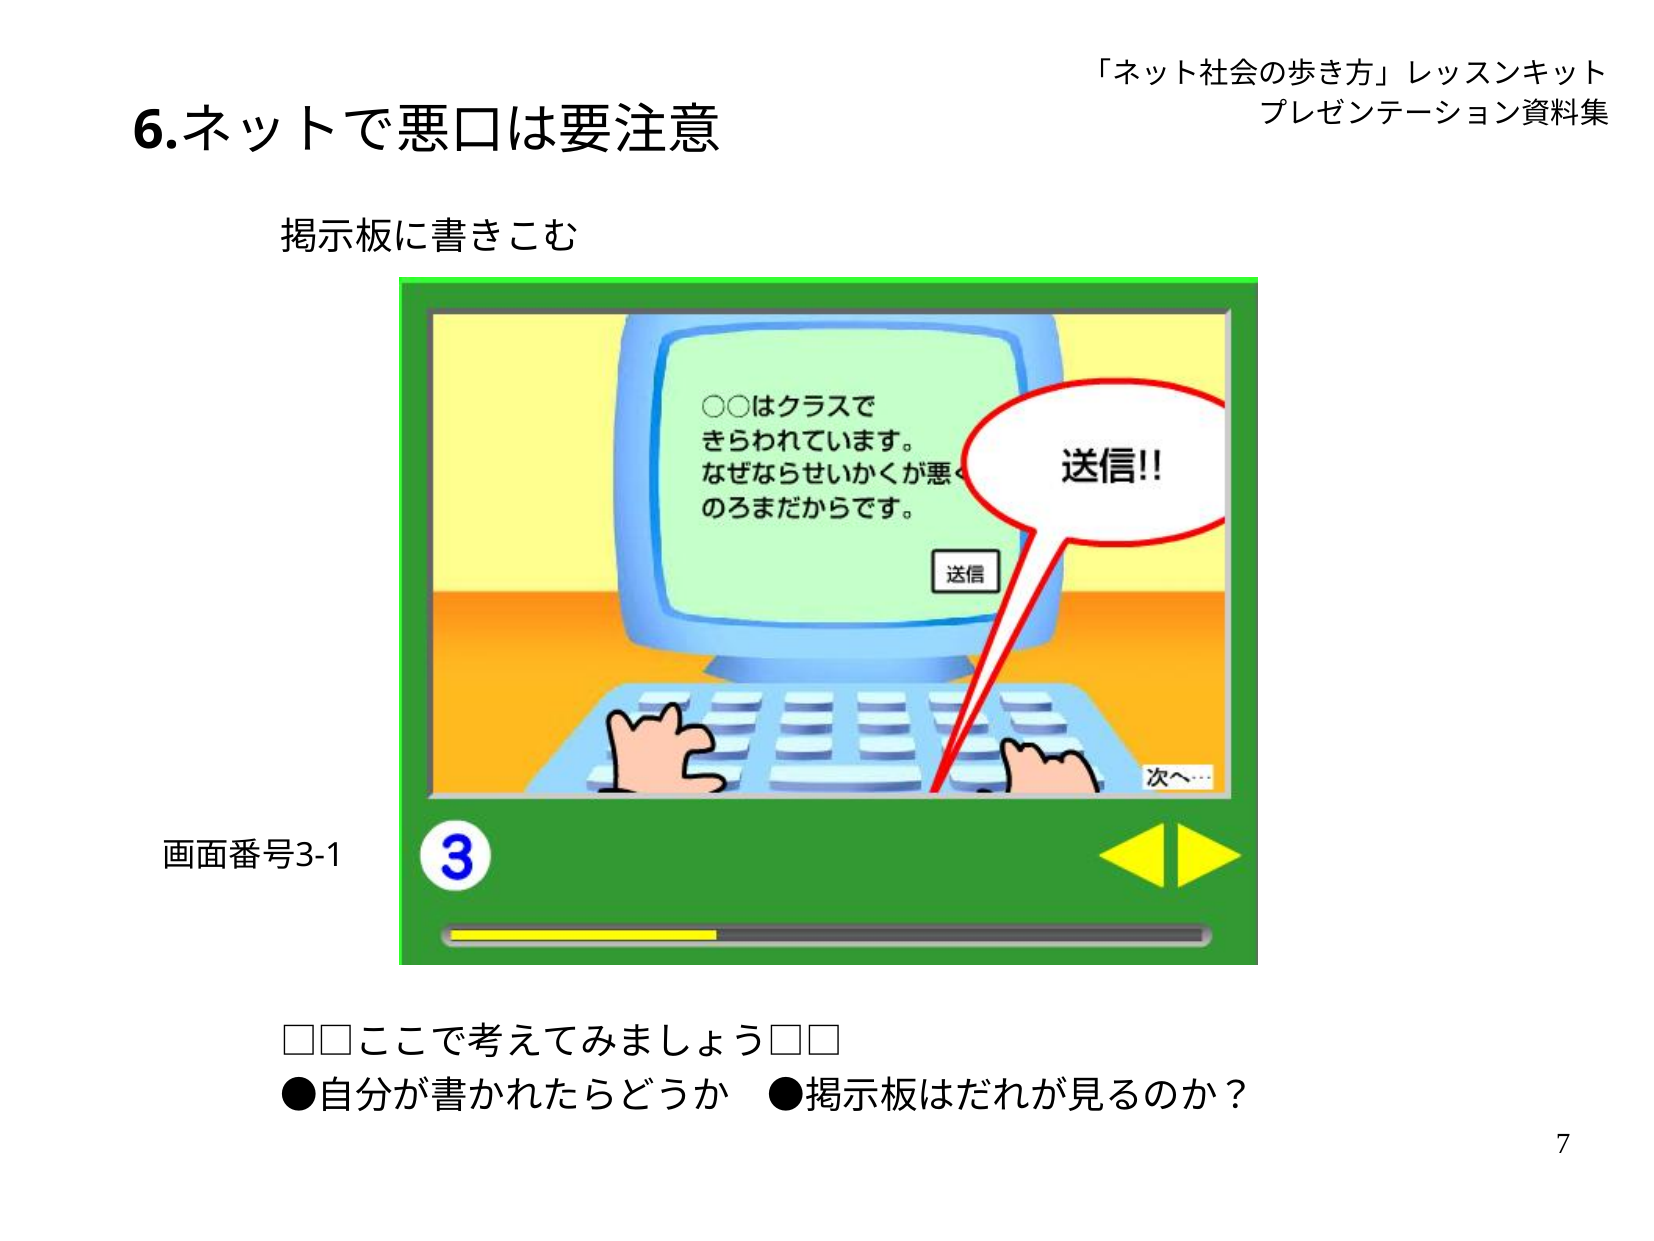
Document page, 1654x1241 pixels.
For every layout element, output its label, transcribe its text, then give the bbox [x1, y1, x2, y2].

text_box 掲示板に書きこむ [265, 206, 1004, 267]
text_box □□ここで考えてみましょう□□ ●自分が書かれたらどうか ●掲示板はだれが見るのか？ [265, 1003, 1447, 1128]
picture [399, 277, 1258, 965]
text_box 6.ネットで悪口は要注意 [118, 88, 1093, 169]
text_box 画面番号3-1 [147, 826, 384, 882]
text_box 「ネット社会の歩き方」レッスンキット プレゼンテーション資料集 [1062, 44, 1625, 139]
